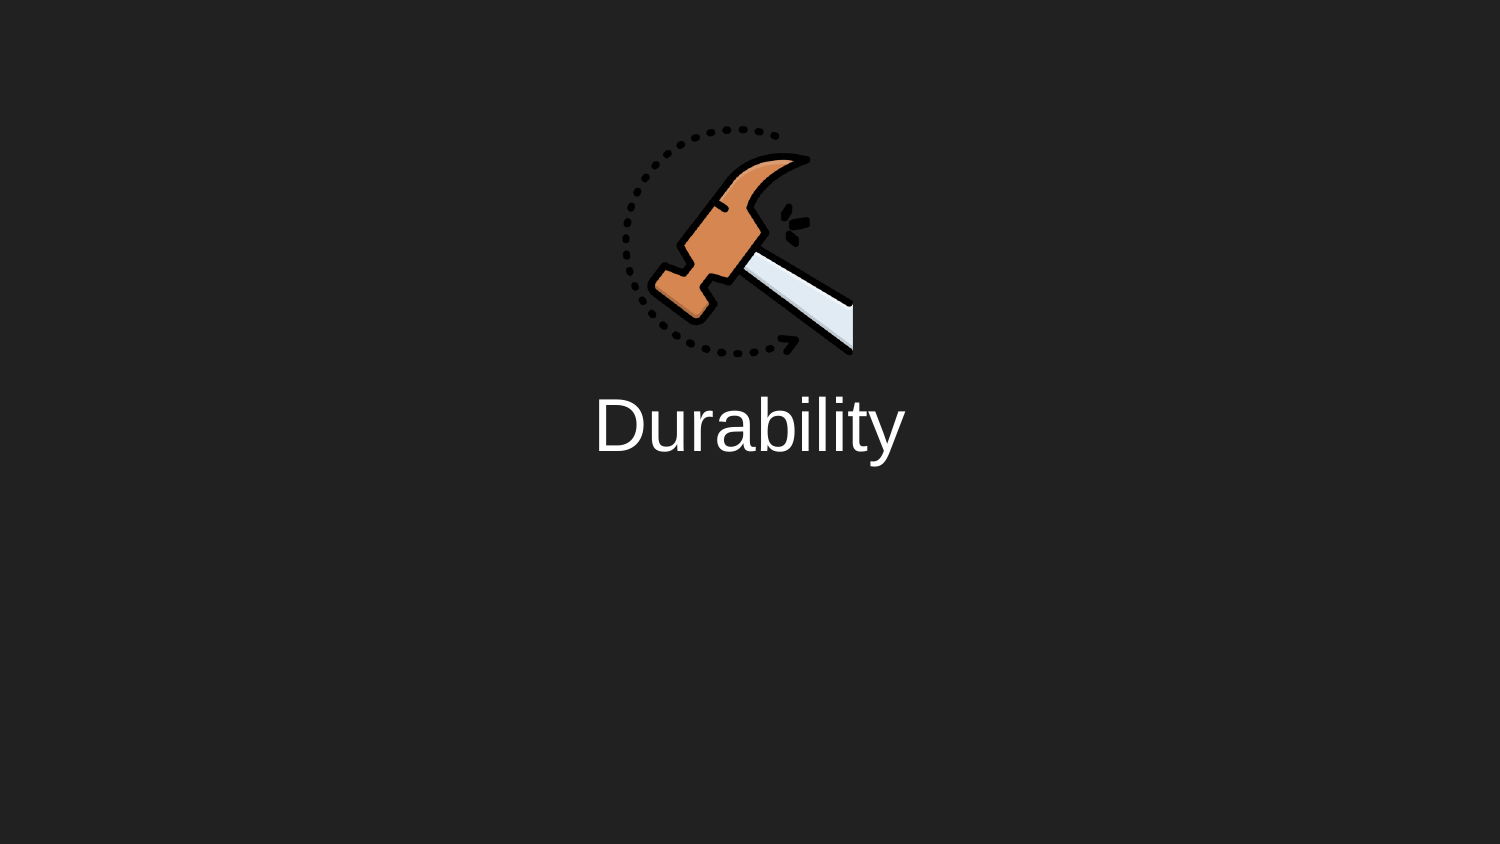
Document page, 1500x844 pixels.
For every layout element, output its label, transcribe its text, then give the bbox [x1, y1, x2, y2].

picture [512, 119, 963, 373]
title Durability [51, 352, 1449, 491]
